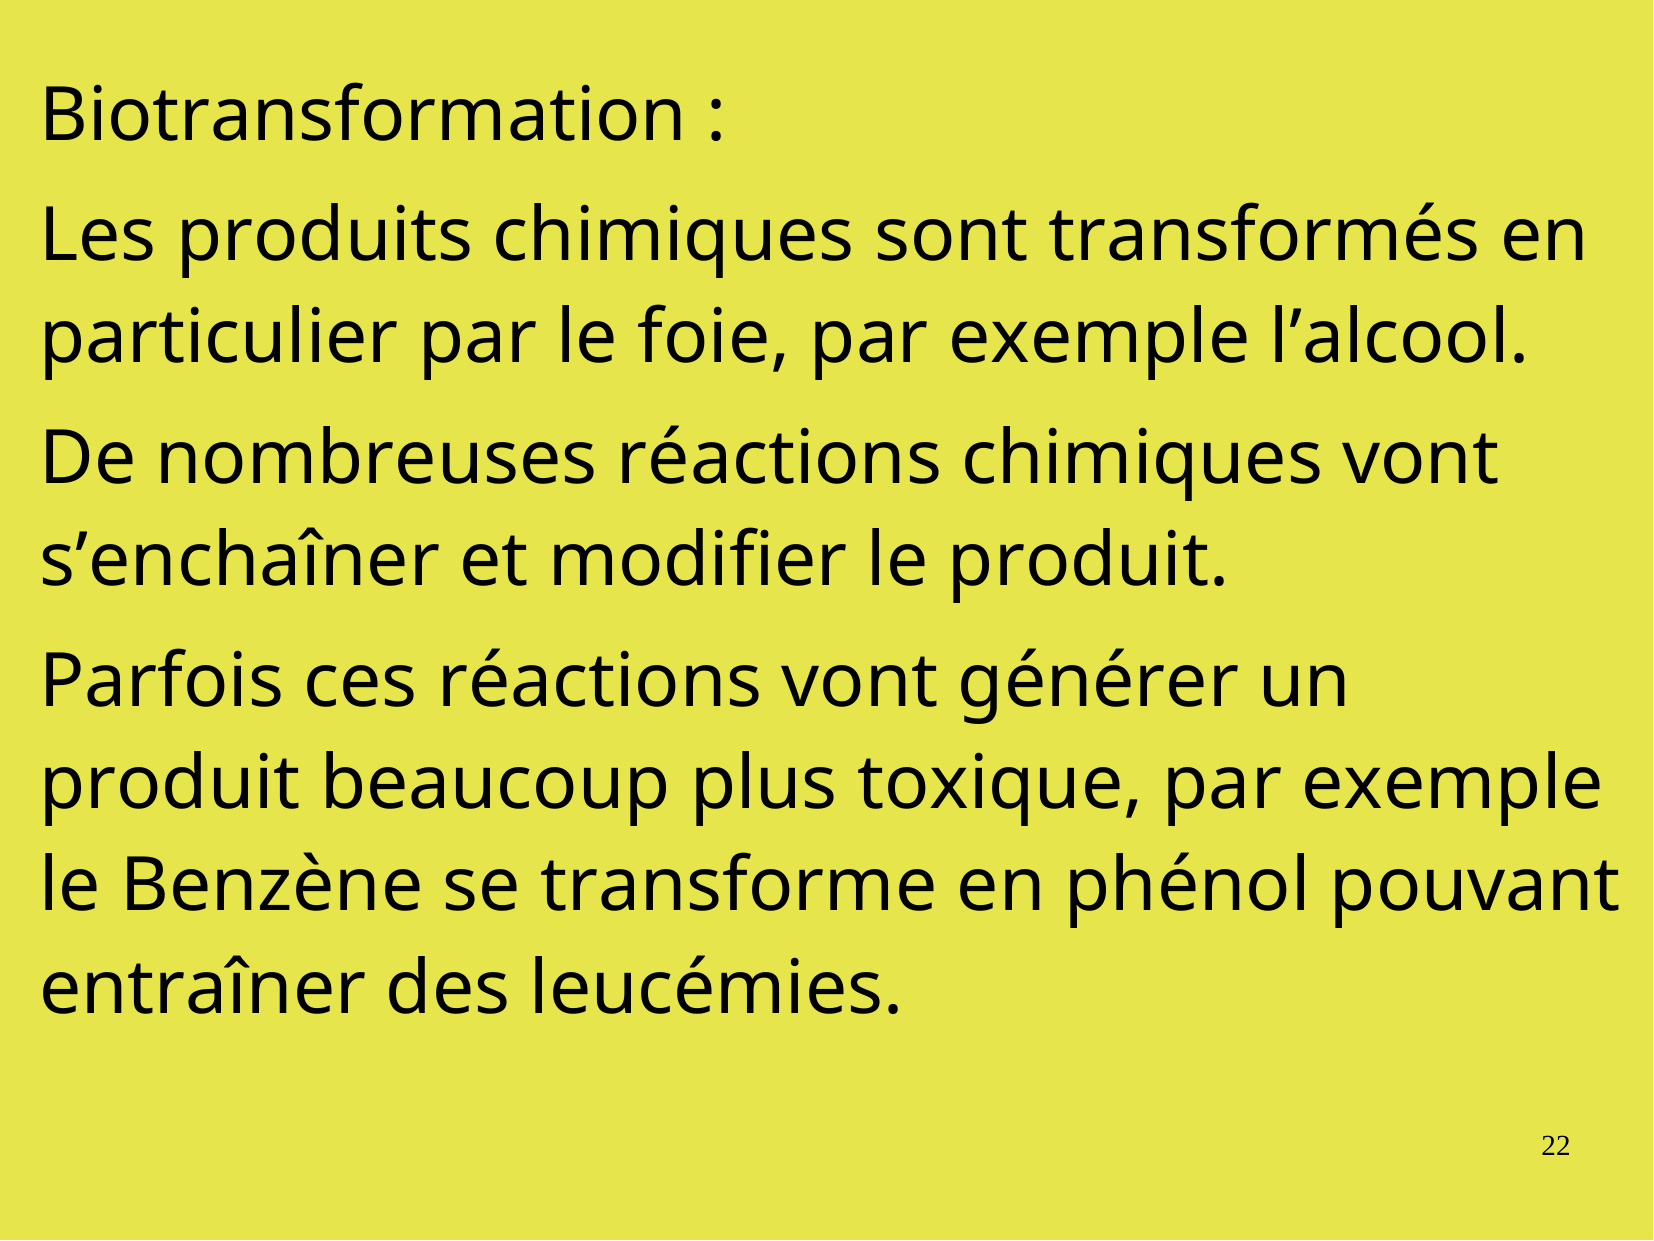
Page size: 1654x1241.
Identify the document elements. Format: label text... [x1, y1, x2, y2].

text_box Biotransformation : Les produits chimiques sont transformés en particulier par le foie, par exemple l’alcool. De nombreuses réactions chimiques vont s’enchaîner et modifier le produit. Parfois ces réactions vont générer un produit beaucoup plus toxique, par exemple le Benzène se transforme en phénol pouvant entraîner des leucémies. [39, 59, 1632, 1056]
